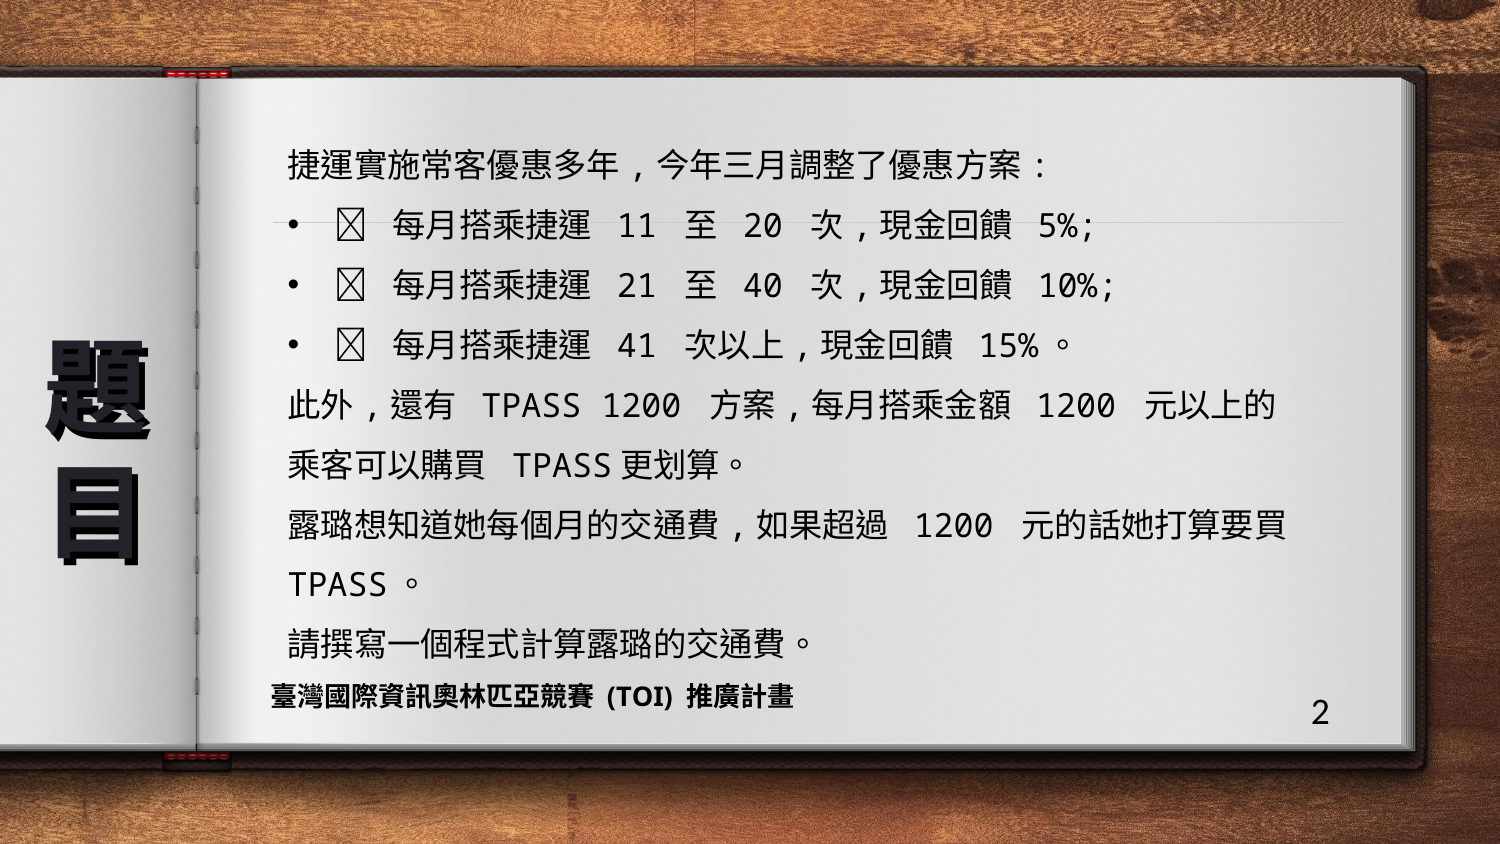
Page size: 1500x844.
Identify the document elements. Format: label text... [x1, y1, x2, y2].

text_box 捷運實施常客優惠多年,今年三月調整了優惠方案:  每月搭乘捷運 11 至 20 次,現金回饋 5%;  每月搭乘捷運 21 至 40 次,現金回饋 10%;  每月搭乘捷運 41 次以上,現金回饋 15%。 此外,還有 TPASS 1200 方案,每月搭乘金額 1200 元以上的乘客可以購買 TPASS更划算。 露璐想知道她每個月的交通費,如果超過 1200 元的話她打算要買 TPASS。 請撰寫一個程式計算露璐的交通費。 [273, 117, 1307, 671]
title 題 目 [28, 306, 210, 552]
text_box 2 [1295, 672, 1386, 737]
